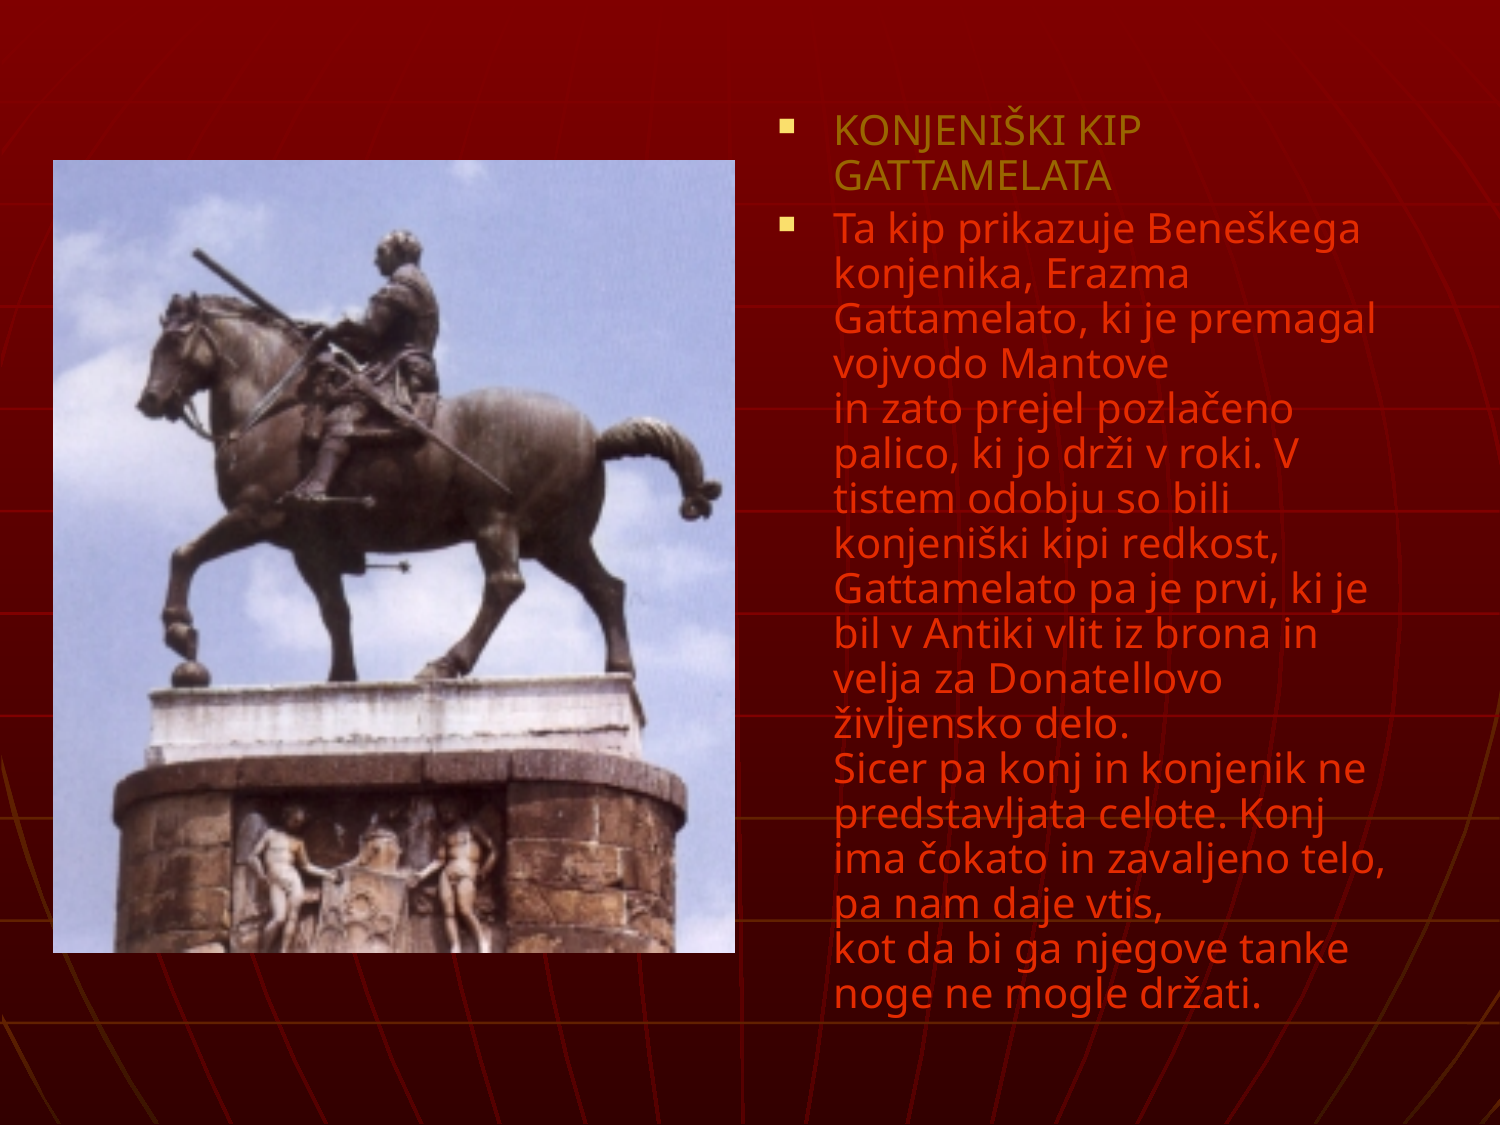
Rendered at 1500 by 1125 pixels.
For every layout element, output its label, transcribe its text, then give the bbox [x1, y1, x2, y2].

picture [53, 160, 735, 953]
list KONJENIŠKI KIP GATTAMELATA Ta kip prikazuje Beneškega konjenika, Erazma Gattamelato, ki je premagal vojvodo Mantove in zato prejel pozlačeno palico, ki jo drži v roki. V tistem odobju so bili konjeniški kipi redkost, Gattamelato pa je prvi, ki je bil v Antiki vlit iz brona in velja za Donatellovo življensko delo. Sicer pa konj in konjenik ne predstavljata celote. Konj ima čokato in zavaljeno telo, pa nam daje vtis, kot da bi ga njegove tanke noge ne mogle držati. [762, 101, 1425, 1125]
